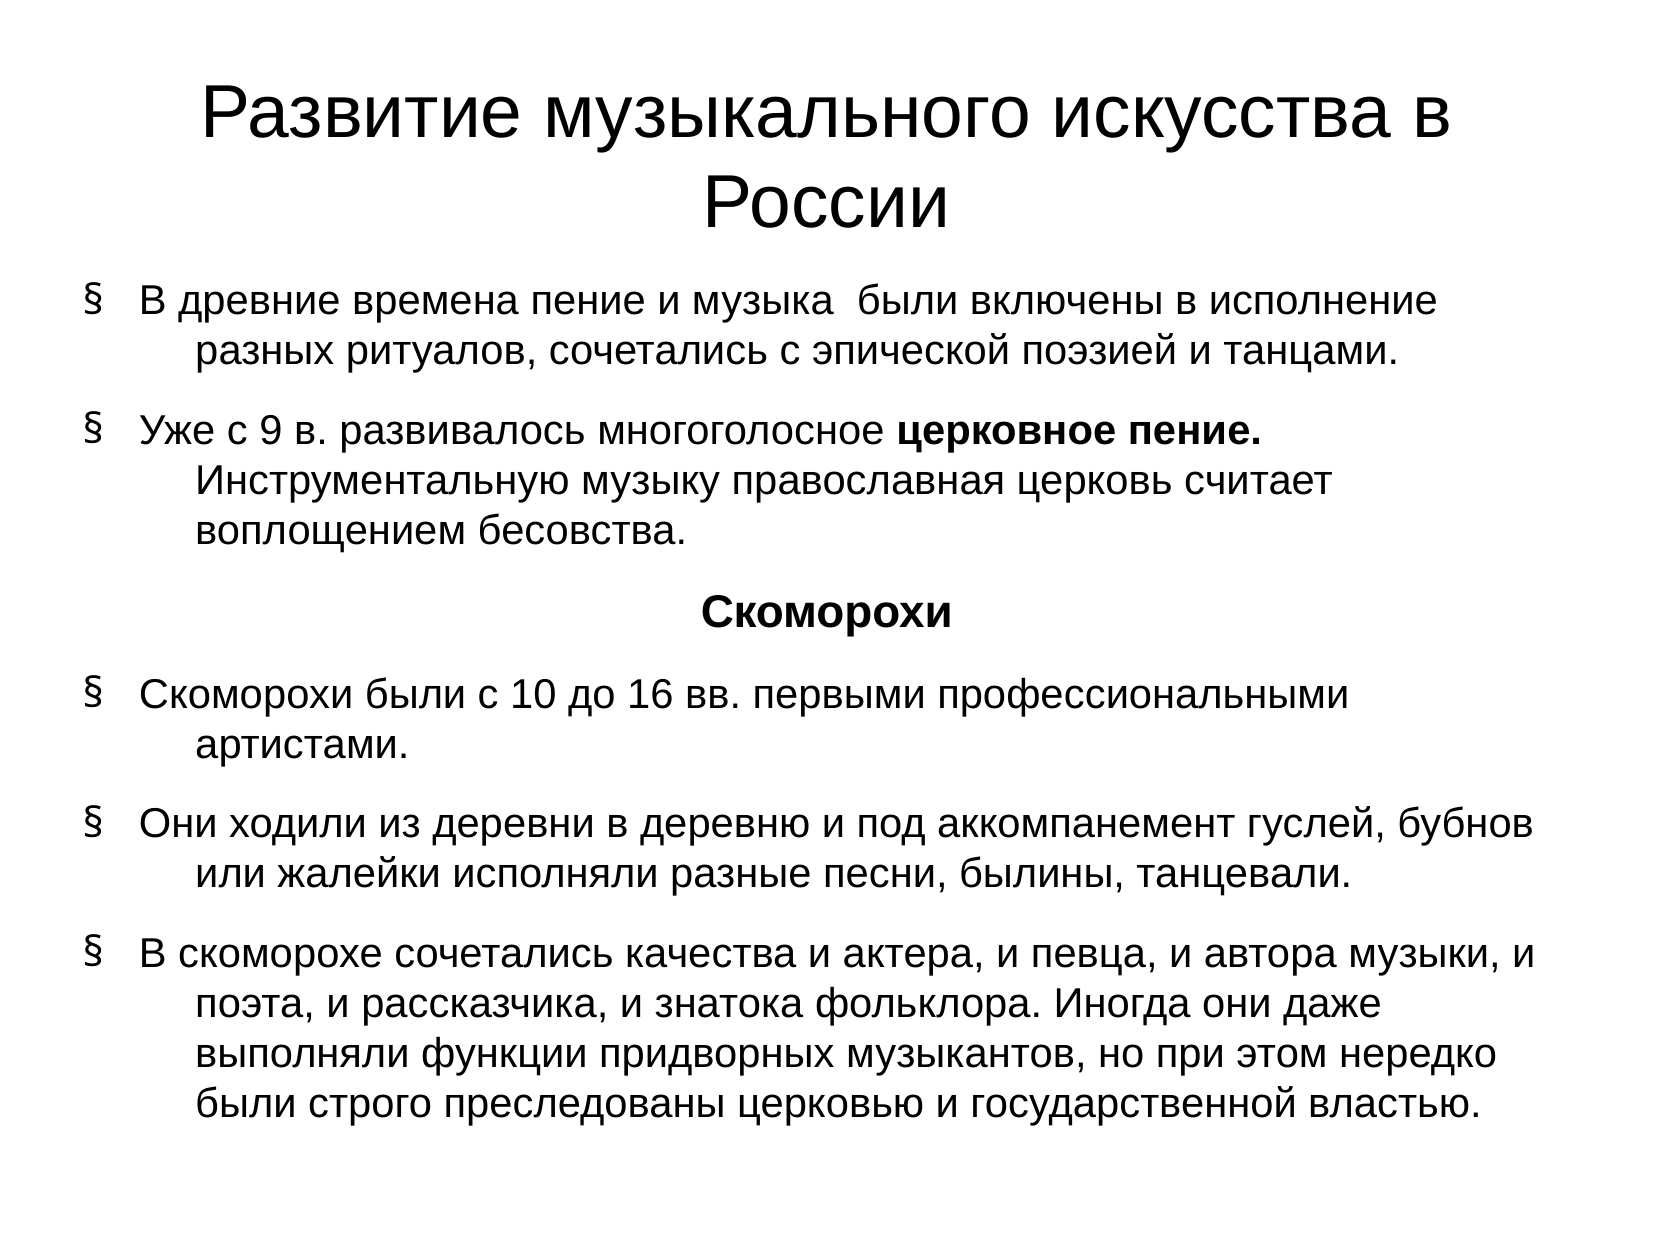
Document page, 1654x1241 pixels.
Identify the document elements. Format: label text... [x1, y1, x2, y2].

subtitle В древние времена пение и музыка были включены в исполнение разных ритуалов, сочетались с эпической поэзией и танцами. Уже с 9 в. развивалось многоголосное церковное пение. Инструментальную музыку православная церковь считает воплощением бесовства. Скоморохи Скоморохи были с 10 до 16 вв. первыми профессиональными артистами. Они ходили из деревни в деревню и под аккомпанемент гуслей, бубнов или жалейки исполняли разные песни, былины, танцевали. В скоморохе сочетались качества и актера, и певца, и автора музыки, и поэта, и рассказчика, и знатока фольклора. Иногда они даже выполняли функции придворных музыкантов, но при этом нередко были строго преследованы церковью и государственной властью. [82, 269, 1571, 1129]
title Развитие музыкального искусства в России [82, 62, 1571, 244]
